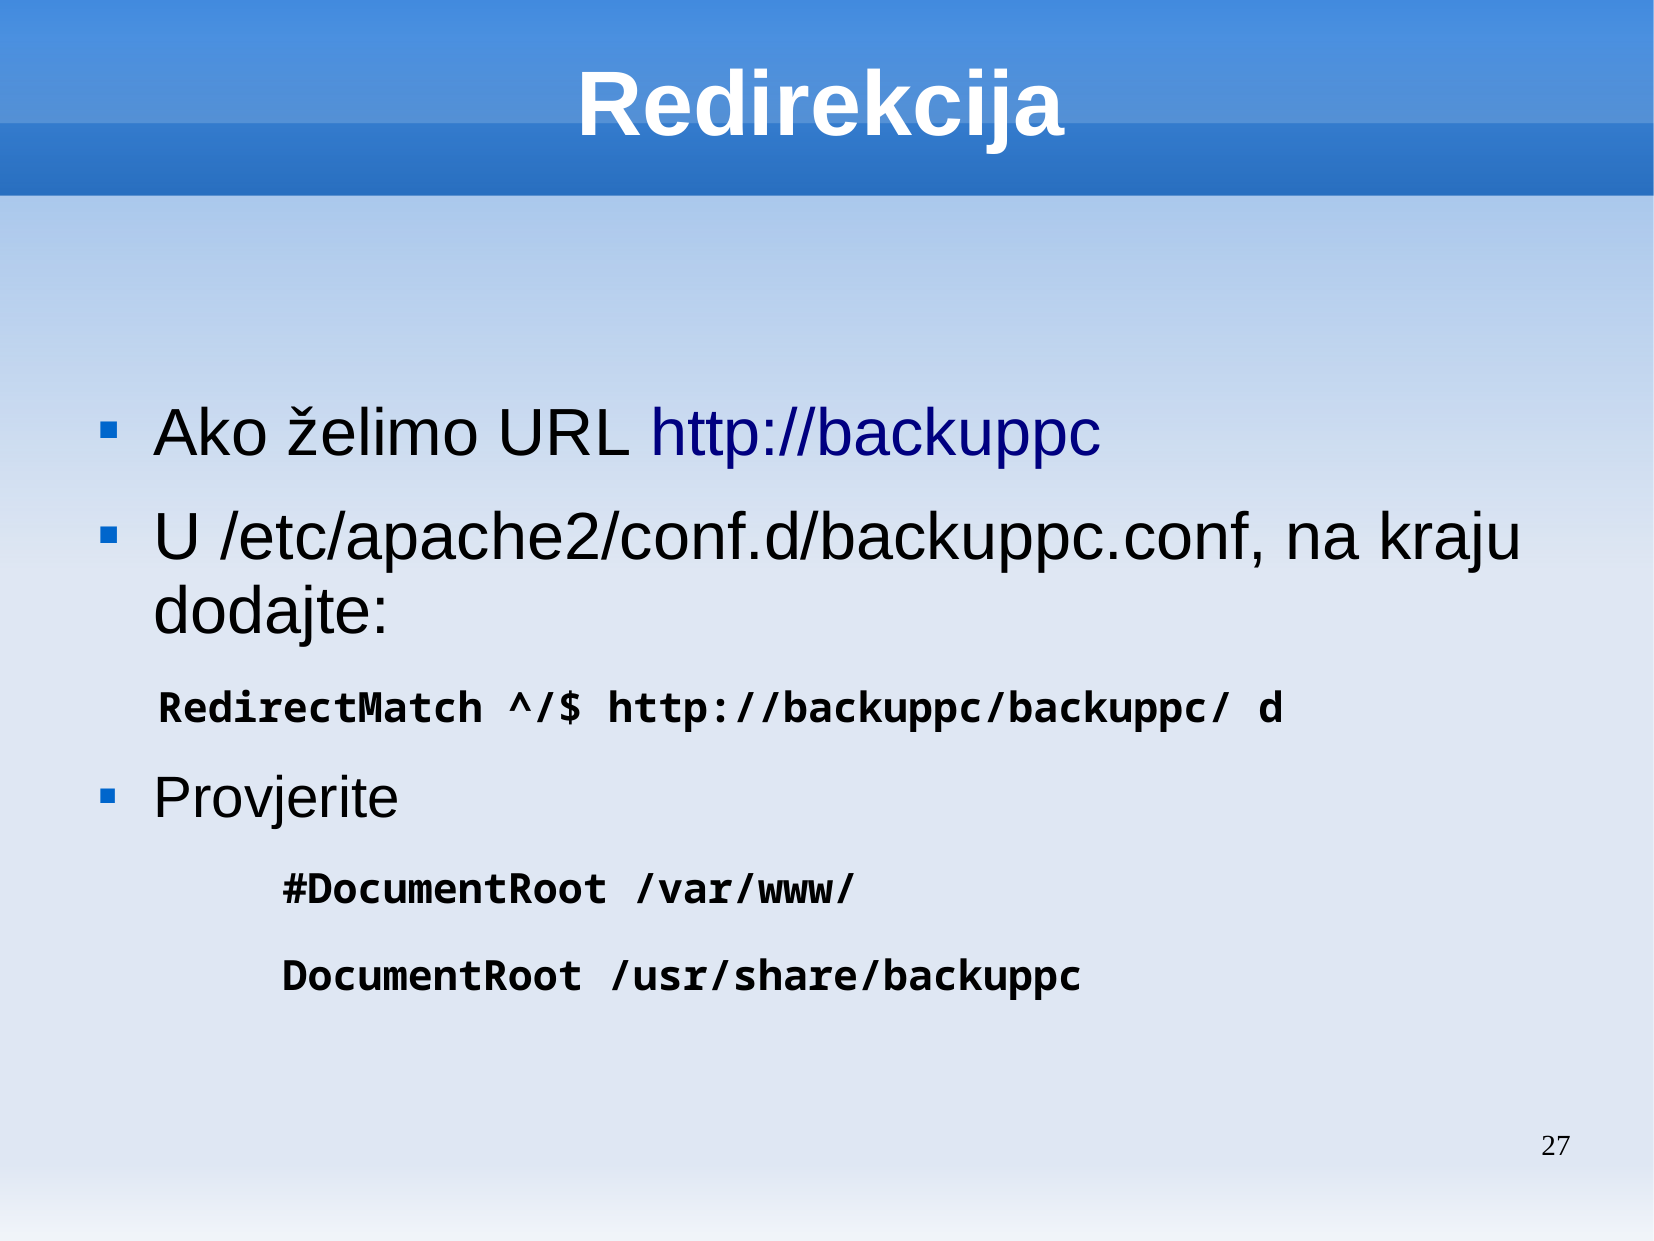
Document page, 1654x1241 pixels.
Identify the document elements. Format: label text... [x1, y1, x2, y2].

list Ako želimo URL http://backuppc U /etc/apache2/conf.d/backuppc.conf, na kraju dodajte: RedirectMatch ^/$ http://backuppc/backuppc/ d Provjerite #DocumentRoot /var/www/ DocumentRoot /usr/share/backuppc [82, 290, 1571, 1094]
picture [0, 0, 1654, 1241]
title Redirekcija [76, 7, 1565, 200]
